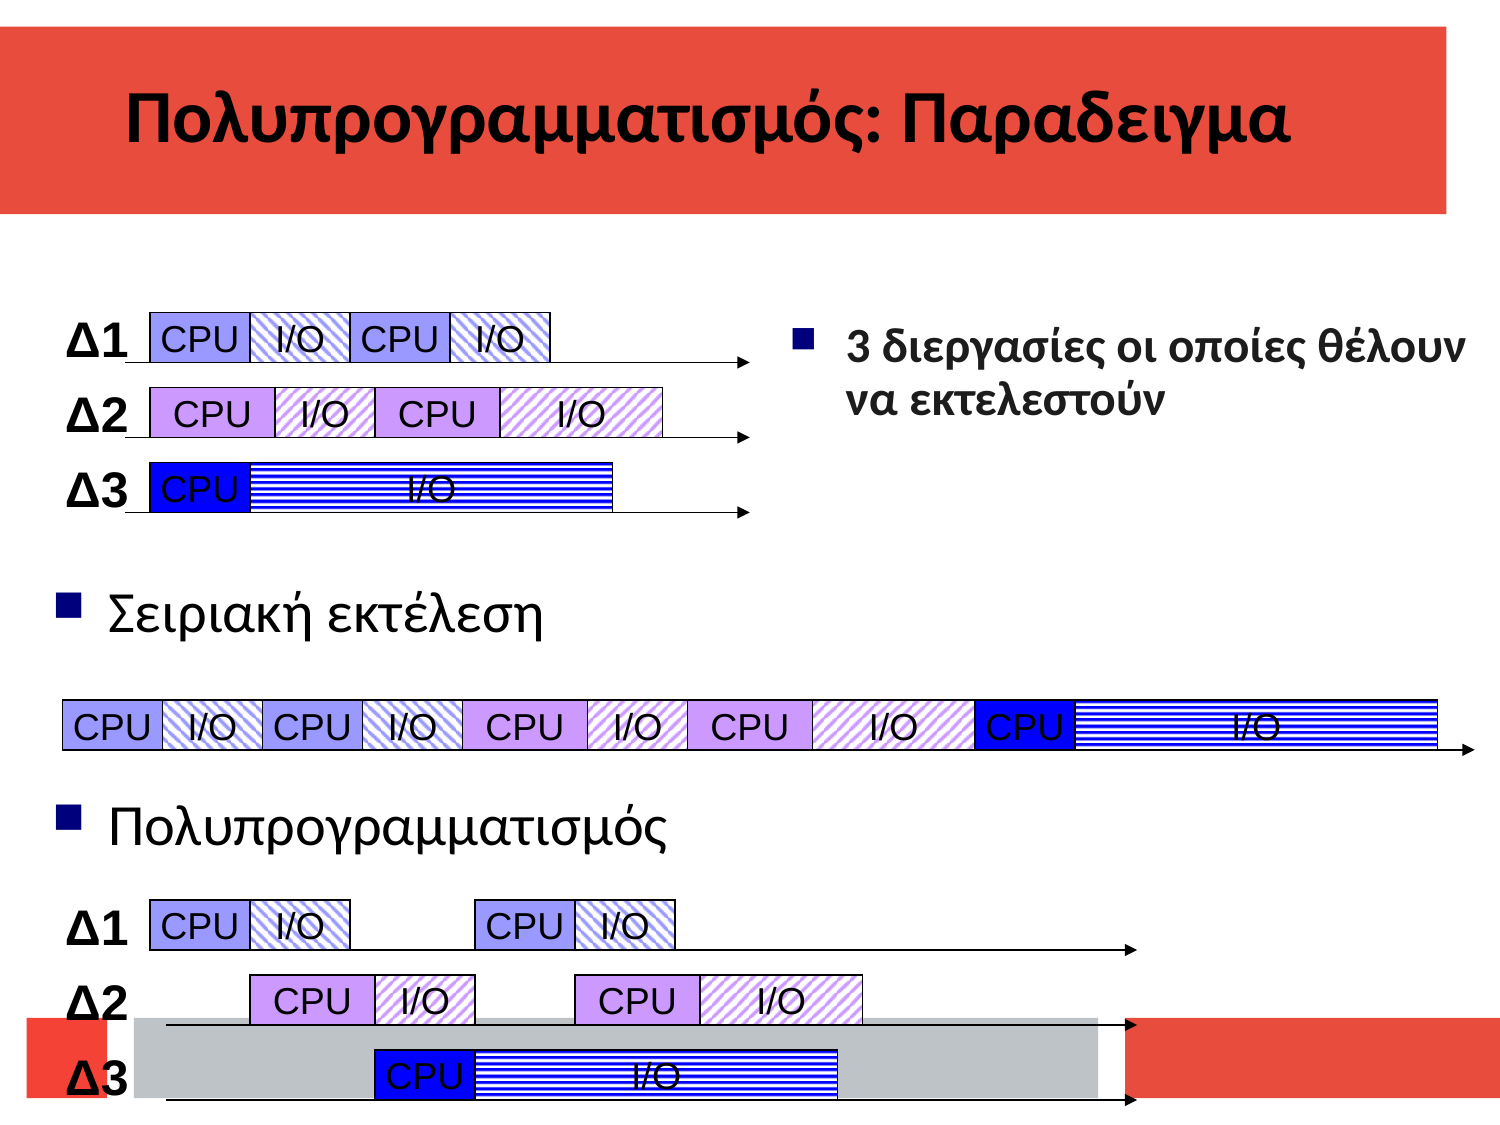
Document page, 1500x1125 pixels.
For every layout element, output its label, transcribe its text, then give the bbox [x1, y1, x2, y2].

text_box Δ1 [49, 887, 205, 962]
text_box I/O [574, 899, 675, 949]
text_box Πολυπρογραμματισμός [37, 787, 875, 875]
text_box CPU [249, 974, 374, 1024]
text_box I/O [249, 462, 613, 512]
text_box Δ3 [49, 1037, 205, 1113]
text_box CPU [575, 974, 699, 1024]
text_box I/O [587, 699, 687, 750]
text_box I/O [249, 312, 349, 362]
text_box I/O [274, 387, 374, 437]
text_box I/O [1074, 699, 1438, 750]
text_box CPU [474, 899, 574, 949]
text_box CPU [462, 699, 587, 750]
text_box CPU [150, 387, 274, 437]
text_box I/O [699, 974, 863, 1024]
text_box CPU [262, 699, 362, 750]
text_box I/O [499, 387, 663, 437]
text_box Δ2 [49, 962, 205, 1037]
title Πολυπρογραμματισμός: Παραδειγμα [75, 0, 1426, 225]
text_box CPU [974, 699, 1074, 750]
text_box Δ3 [49, 449, 150, 526]
text_box CPU [150, 312, 249, 362]
text_box I/O [362, 699, 462, 750]
text_box CPU [62, 699, 162, 750]
text_box I/O [162, 699, 262, 750]
text_box I/O [249, 899, 351, 949]
text_box Δ1 [49, 299, 150, 374]
text_box Σειριακή εκτέλεση [37, 574, 875, 663]
text_box CPU [349, 312, 449, 362]
text_box I/O [449, 312, 550, 362]
text_box I/O [474, 1049, 838, 1099]
text_box CPU [150, 462, 249, 512]
text_box CPU [374, 387, 499, 437]
text_box I/O [374, 974, 475, 1024]
text_box CPU [374, 1049, 474, 1099]
text_box CPU [687, 699, 812, 750]
text_box CPU [205, 899, 249, 949]
text_box I/O [812, 699, 974, 750]
list 3 διεργασίες οι οποίες θέλουν να εκτελεστούν [774, 312, 1488, 463]
text_box Δ2 [49, 374, 150, 449]
